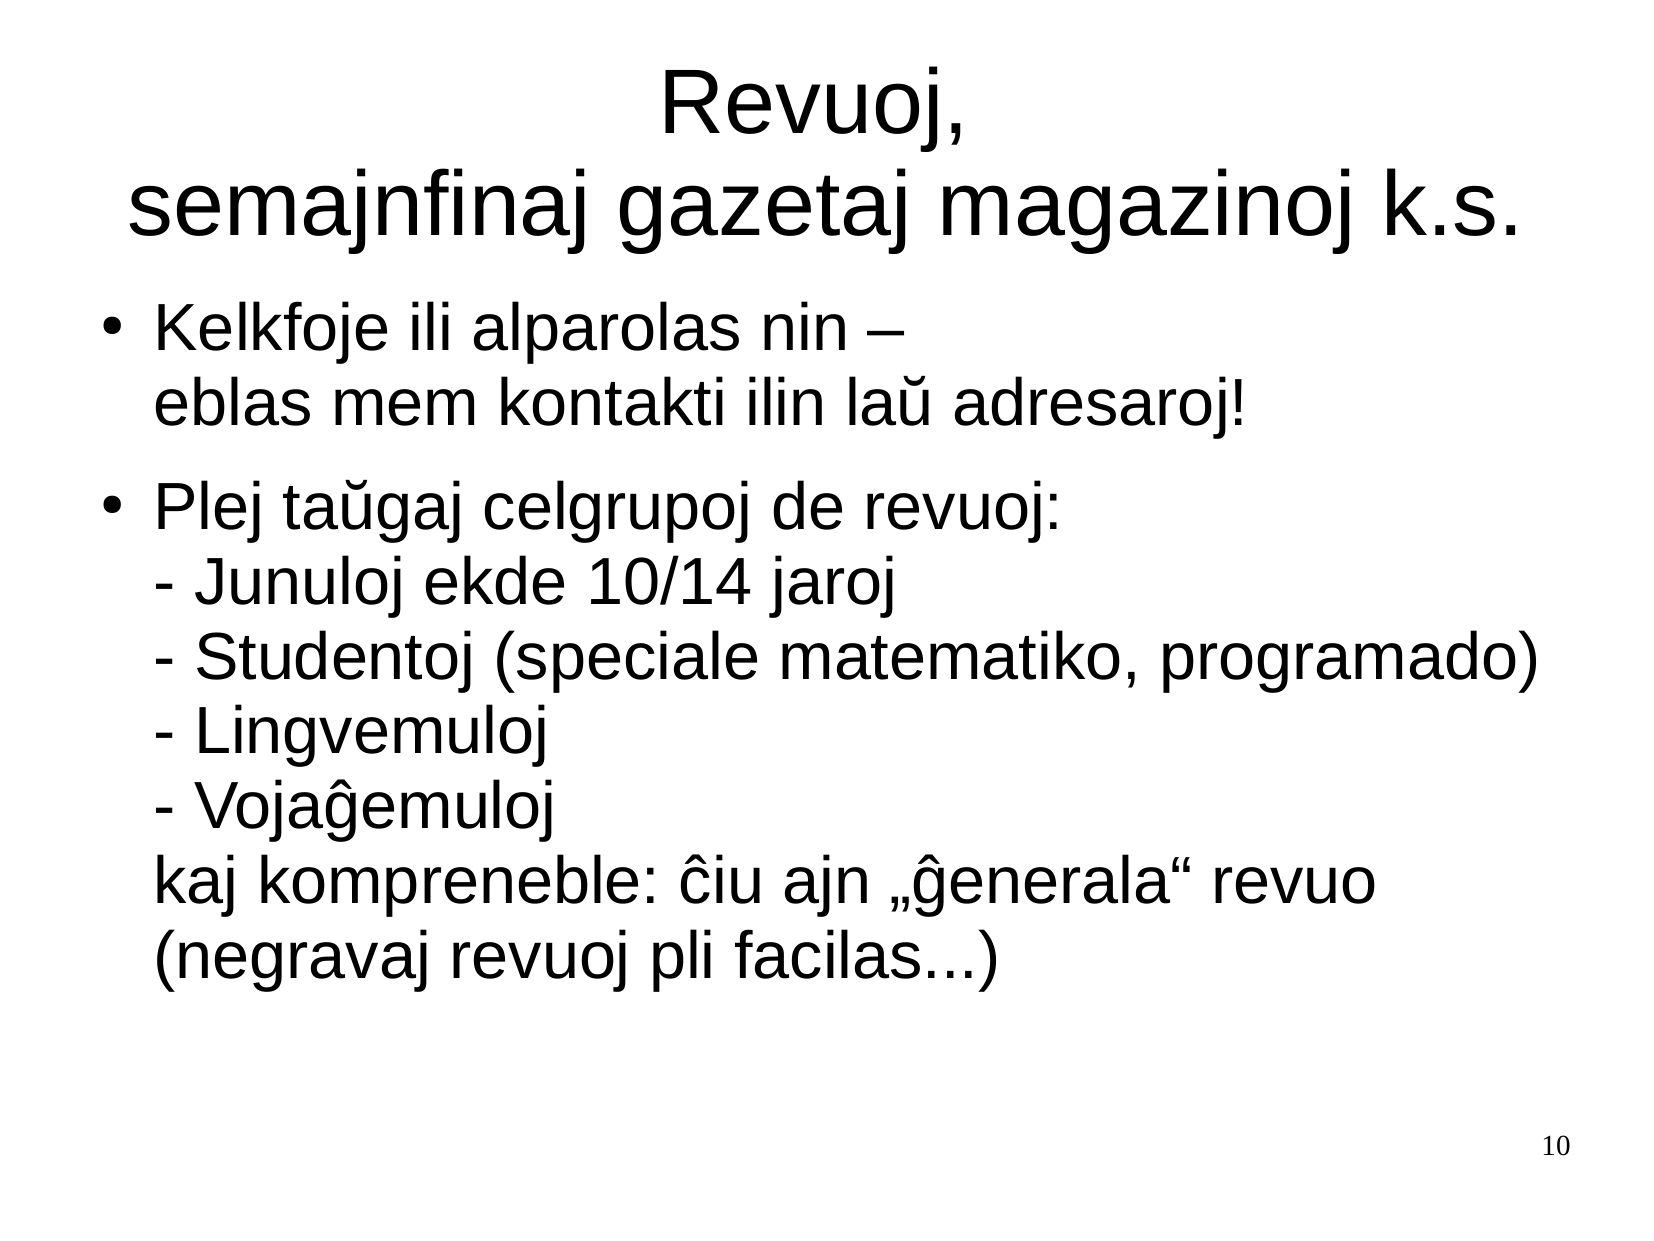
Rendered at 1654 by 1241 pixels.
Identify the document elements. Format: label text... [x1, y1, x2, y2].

list Kelkfoje ili alparolas nin – eblas mem kontakti ilin laŭ adresaroj! Plej taŭgaj celgrupoj de revuoj: - Junuloj ekde 10/14 jaroj - Studentoj (speciale matematiko, programado) - Lingvemuloj - Vojaĝemuloj kaj kompreneble: ĉiu ajn „ĝenerala“ revuo (negravaj revuoj pli facilas...) [82, 290, 1571, 1068]
title Revuoj, semajnfinaj gazetaj magazinoj k.s. [82, 49, 1571, 257]
